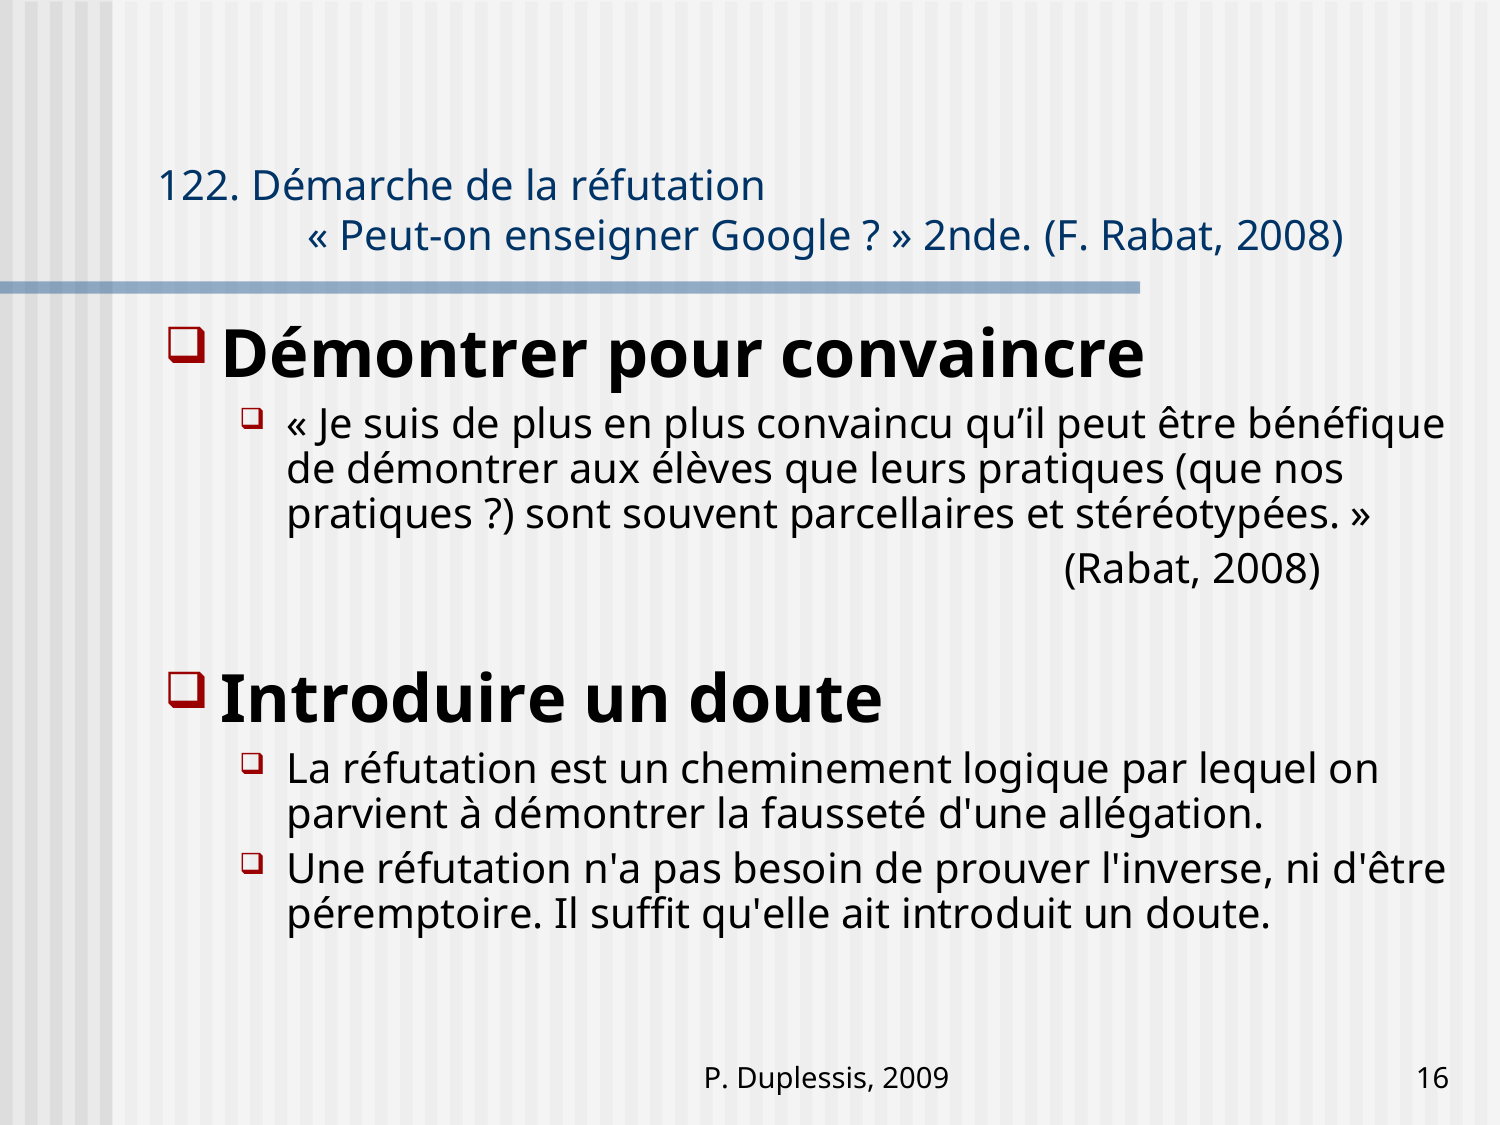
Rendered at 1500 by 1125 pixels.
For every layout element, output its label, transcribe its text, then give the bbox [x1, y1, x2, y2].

title 122. Démarche de la réfutation « Peut-on enseigner Google ? » 2nde. (F. Rabat, 2008) [142, 150, 1482, 267]
list Démontrer pour convaincre « Je suis de plus en plus convaincu qu’il peut être bénéfique de démontrer aux élèves que leurs pratiques (que nos pratiques ?) sont souvent parcellaires et stéréotypées. » (Rabat, 2008) Introduire un doute La réfutation est un cheminement logique par lequel on parvient à démontrer la fausseté d'une allégation. Une réfutation n'a pas besoin de prouver l'inverse, ni d'être péremptoire. Il suffit qu'elle ait introduit un doute. [149, 312, 1481, 1125]
